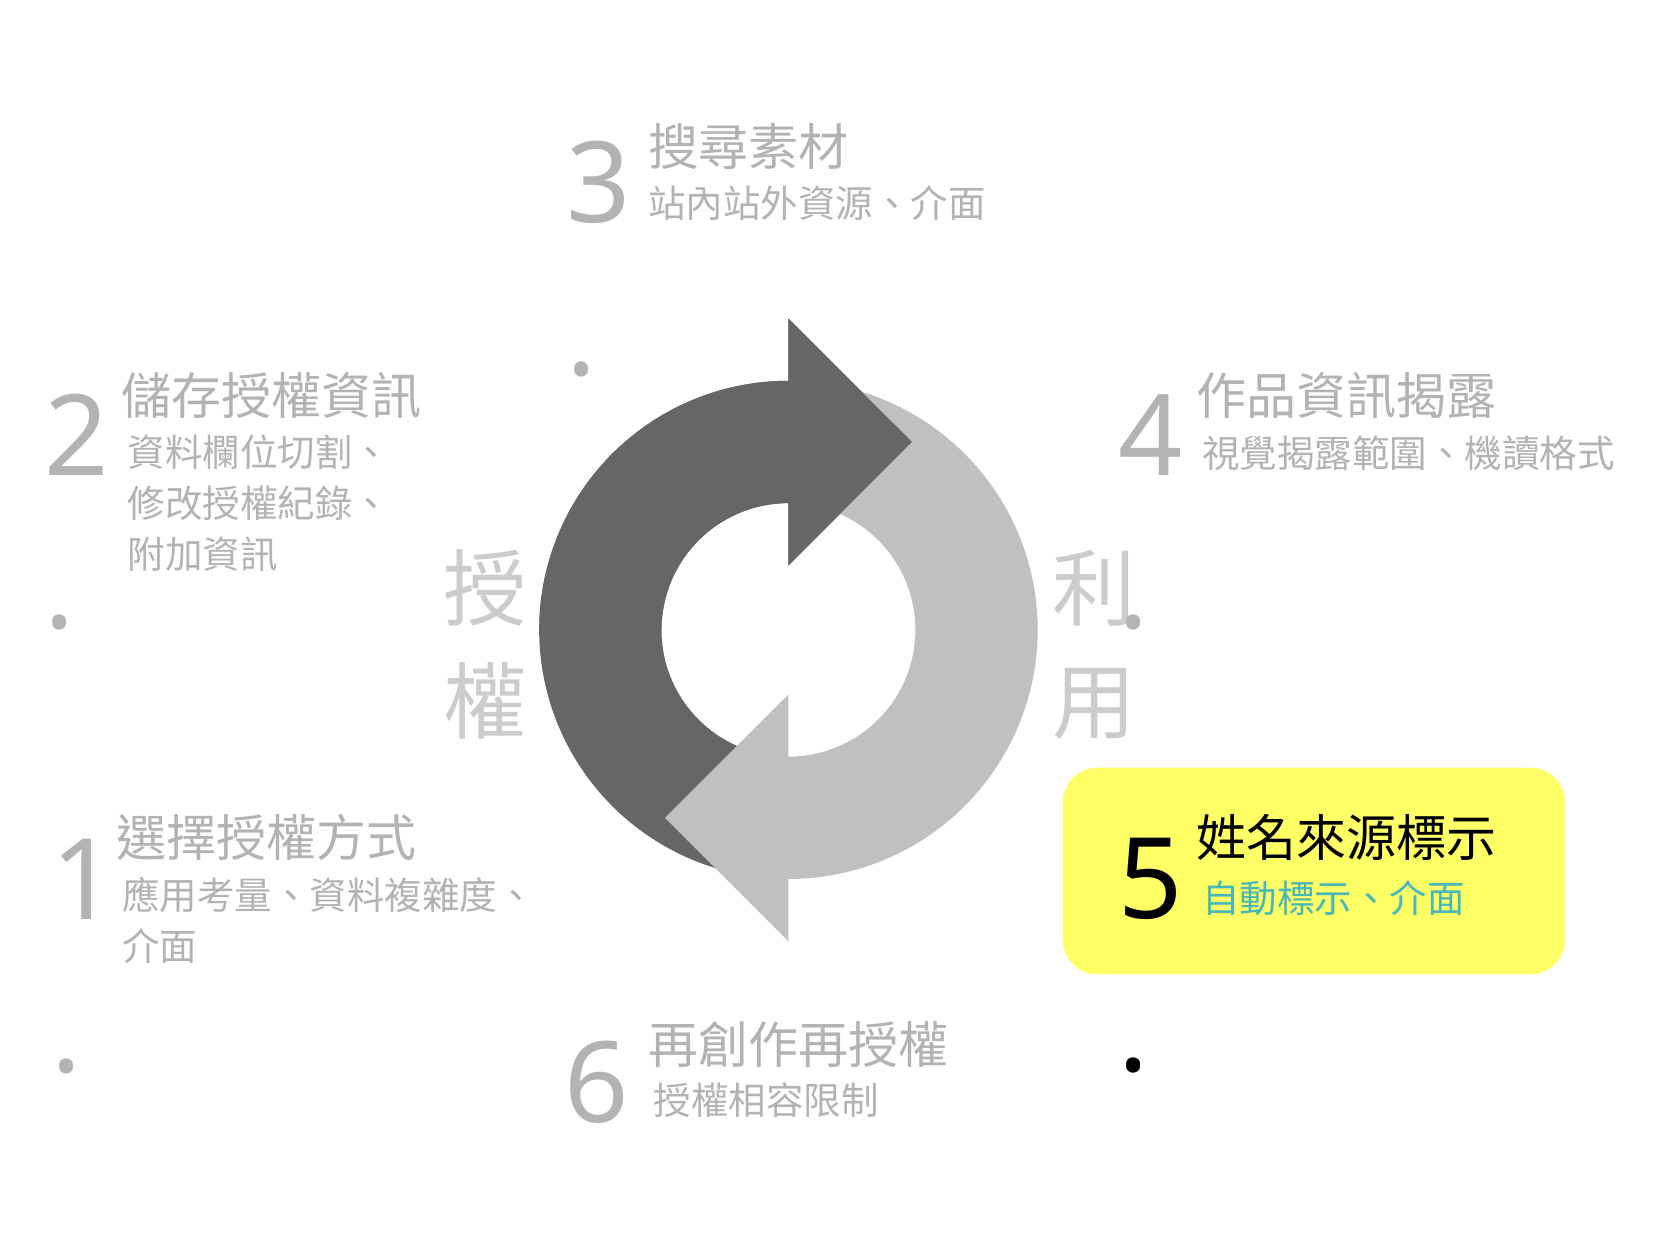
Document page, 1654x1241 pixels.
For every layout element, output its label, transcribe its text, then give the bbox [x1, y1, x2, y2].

text_box [1062, 767, 1566, 975]
text_box 自動標示、介面 [1187, 865, 1512, 979]
text_box 5. [1104, 790, 1220, 943]
text_box 姓名來源標示 [1220, 796, 1515, 880]
